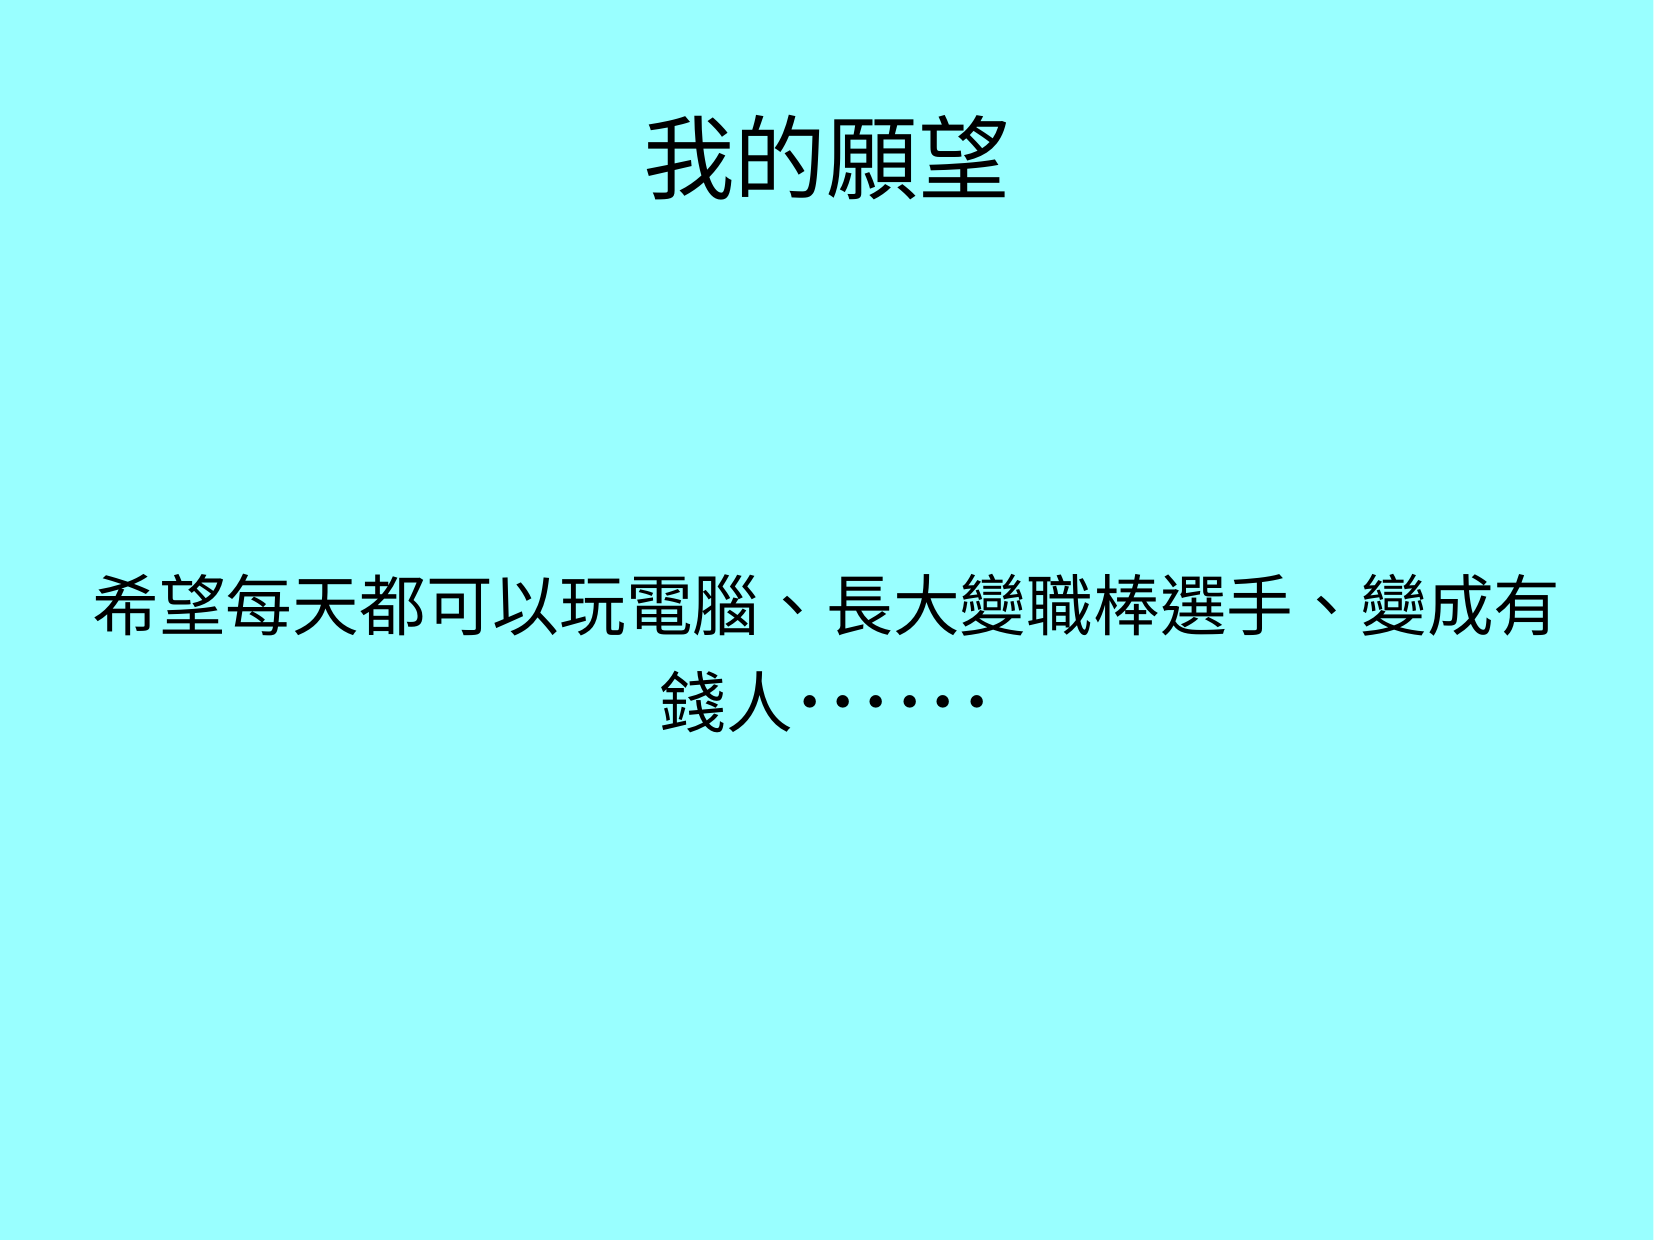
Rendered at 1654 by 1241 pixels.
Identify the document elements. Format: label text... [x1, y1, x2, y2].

title 我的願望 [82, 49, 1571, 257]
subtitle 希望每天都可以玩電腦、長大變職棒選手、變成有錢人˙˙˙˙˙˙ [82, 290, 1571, 1010]
